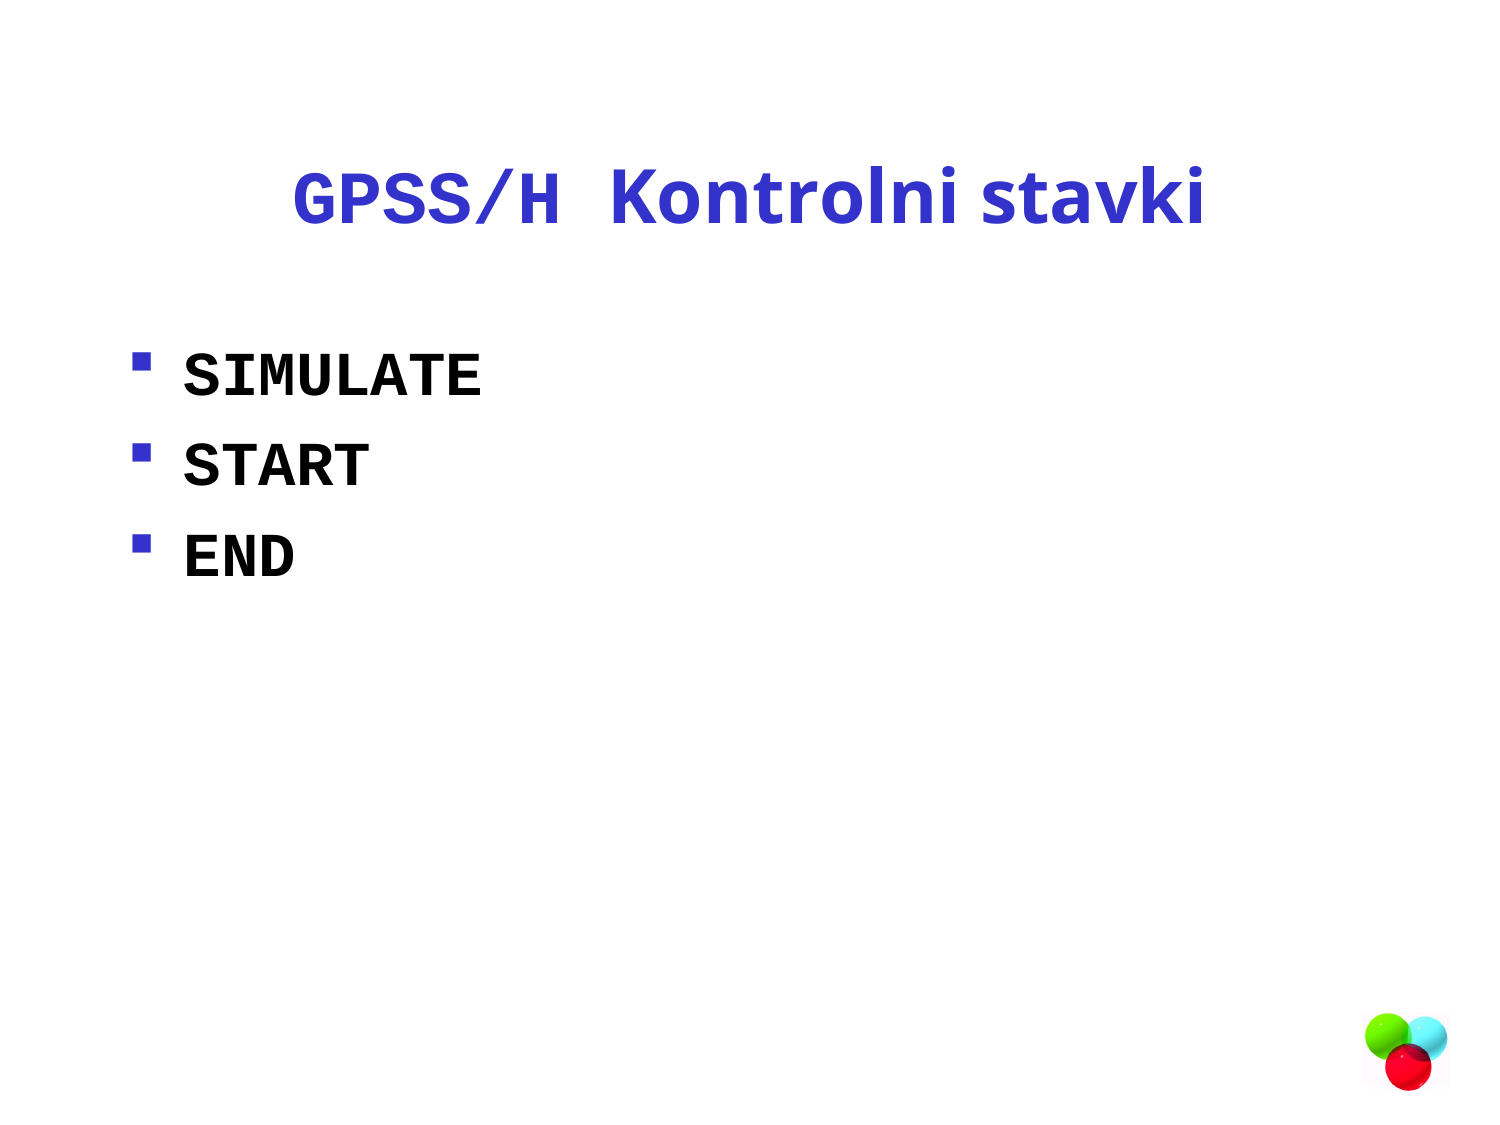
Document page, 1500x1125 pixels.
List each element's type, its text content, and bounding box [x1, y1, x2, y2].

chart [1362, 1012, 1450, 1092]
title GPSS/H Kontrolni stavki [112, 99, 1388, 288]
list SIMULATE START END [112, 324, 1388, 1001]
